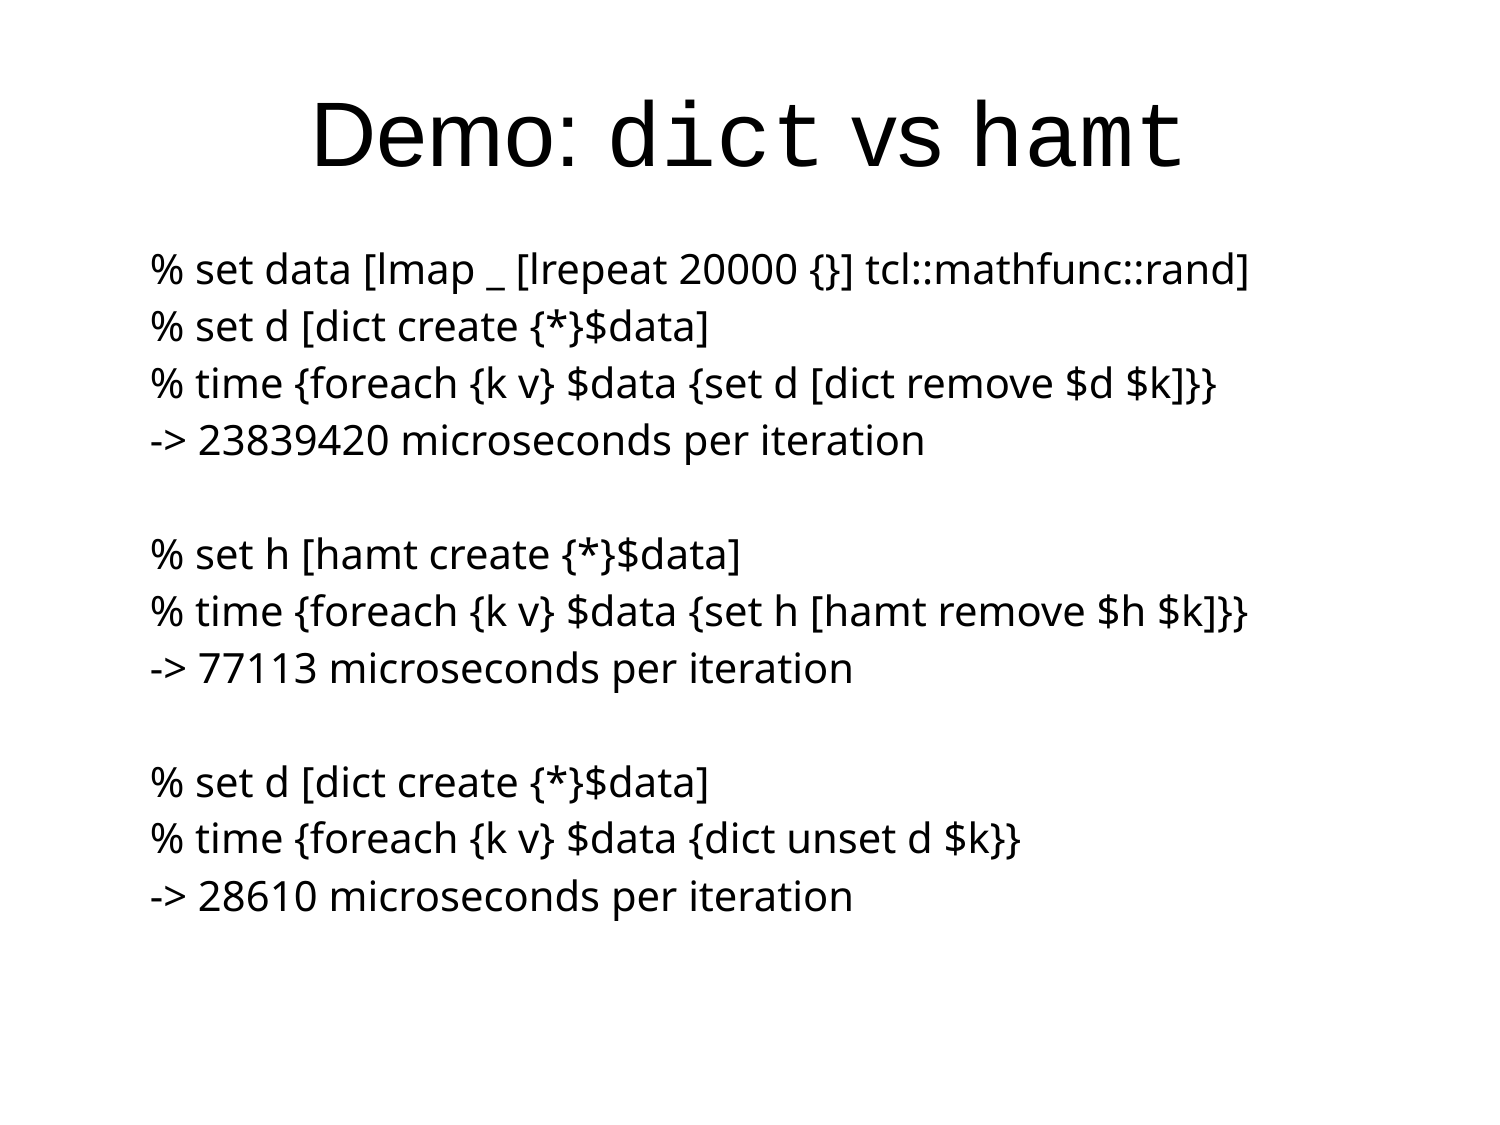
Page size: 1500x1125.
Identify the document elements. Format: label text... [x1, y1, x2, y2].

text_box % set data [lmap _ [lrepeat 20000 {}] tcl::mathfunc::rand] % set d [dict create {*}$data] % time {foreach {k v} $data {set d [dict remove $d $k]}} -> 23839420 microseconds per iteration % set h [hamt create {*}$data] % time {foreach {k v} $data {set h [hamt remove $h $k]}} -> 77113 microseconds per iteration % set d [dict create {*}$data] % time {foreach {k v} $data {dict unset d $k}} -> 28610 microseconds per iteration [135, 232, 1257, 928]
title Demo: dict vs hamt [75, 44, 1425, 233]
